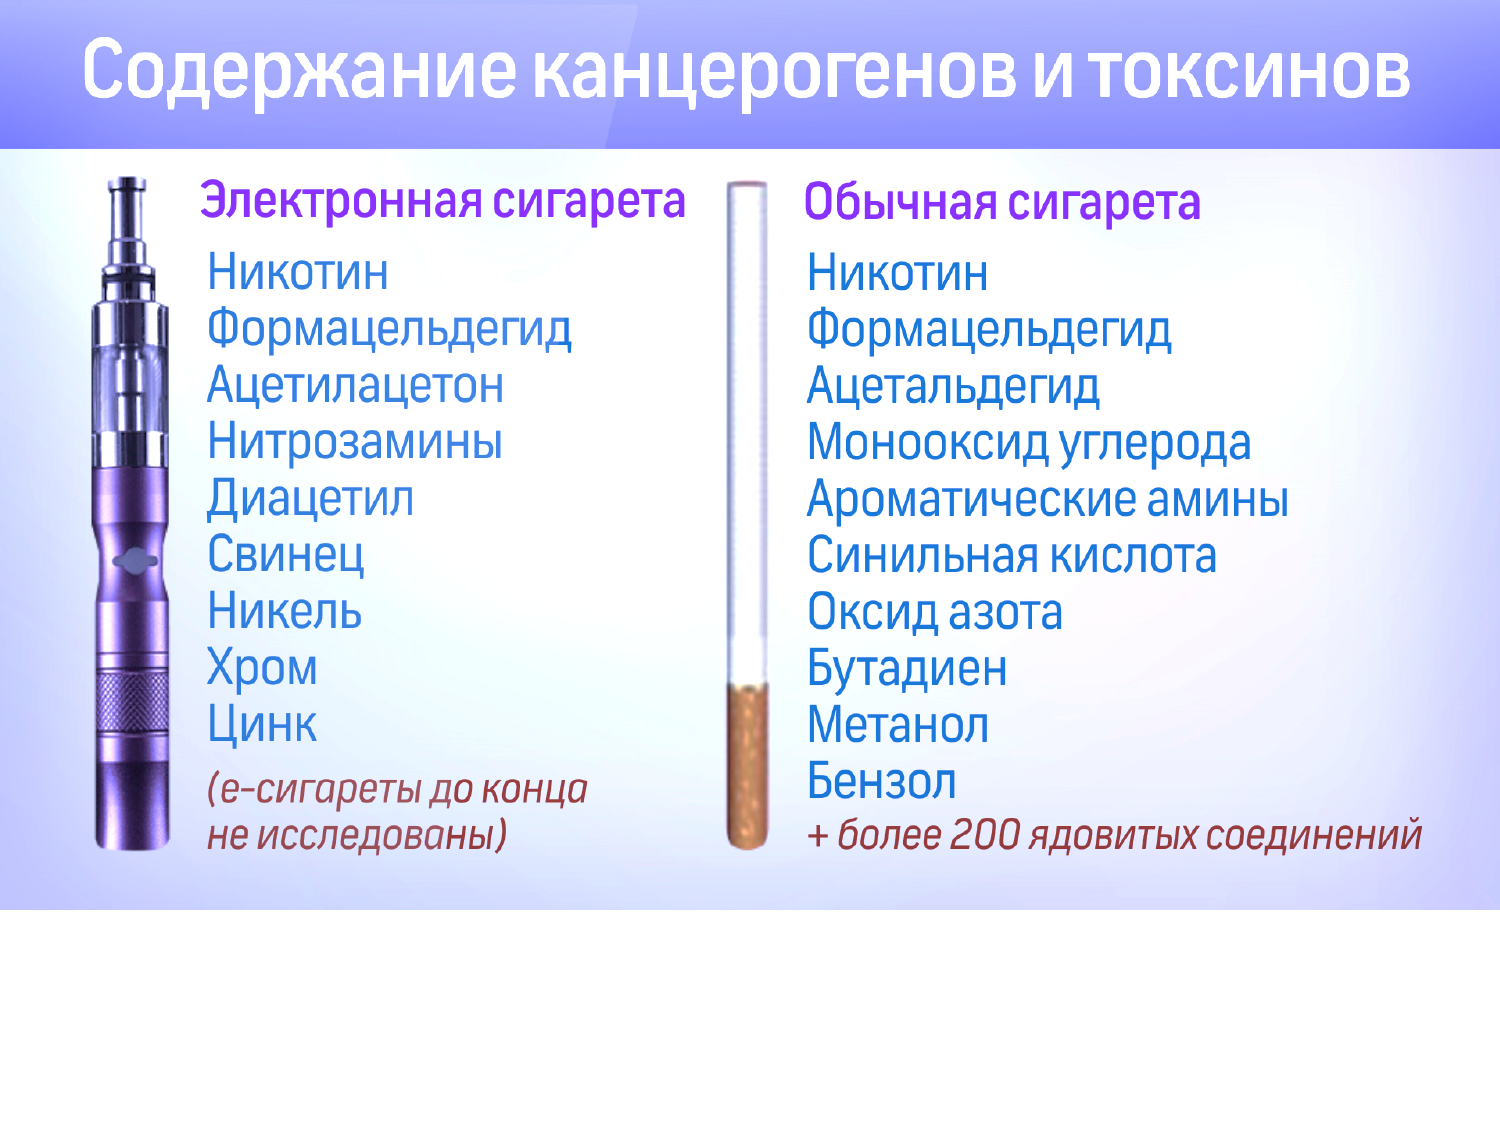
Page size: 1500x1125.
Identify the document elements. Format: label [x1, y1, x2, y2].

picture [0, 0, 1500, 910]
